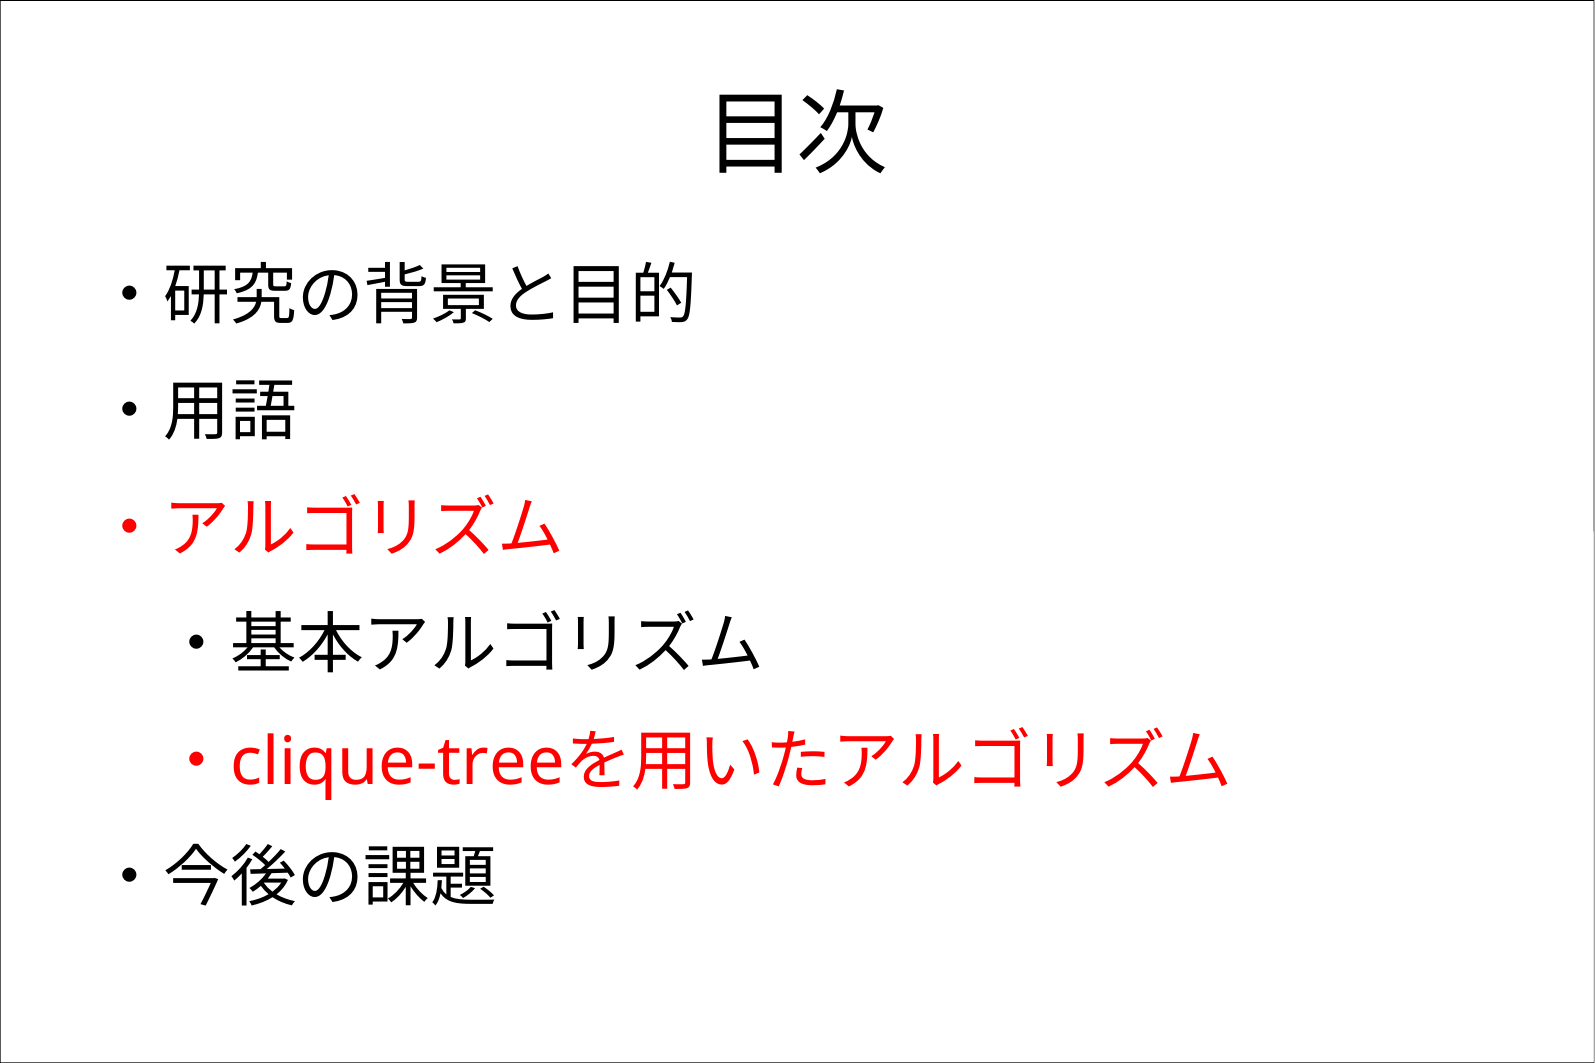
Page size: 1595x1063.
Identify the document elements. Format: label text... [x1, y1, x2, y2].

text_box ・研究の背景と目的 ・用語 ・アルゴリズム ・基本アルゴリズム ・clique-treeを用いたアルゴリズム ・今後の課題 [79, 248, 1514, 935]
text_box 目次 [79, 39, 1514, 223]
